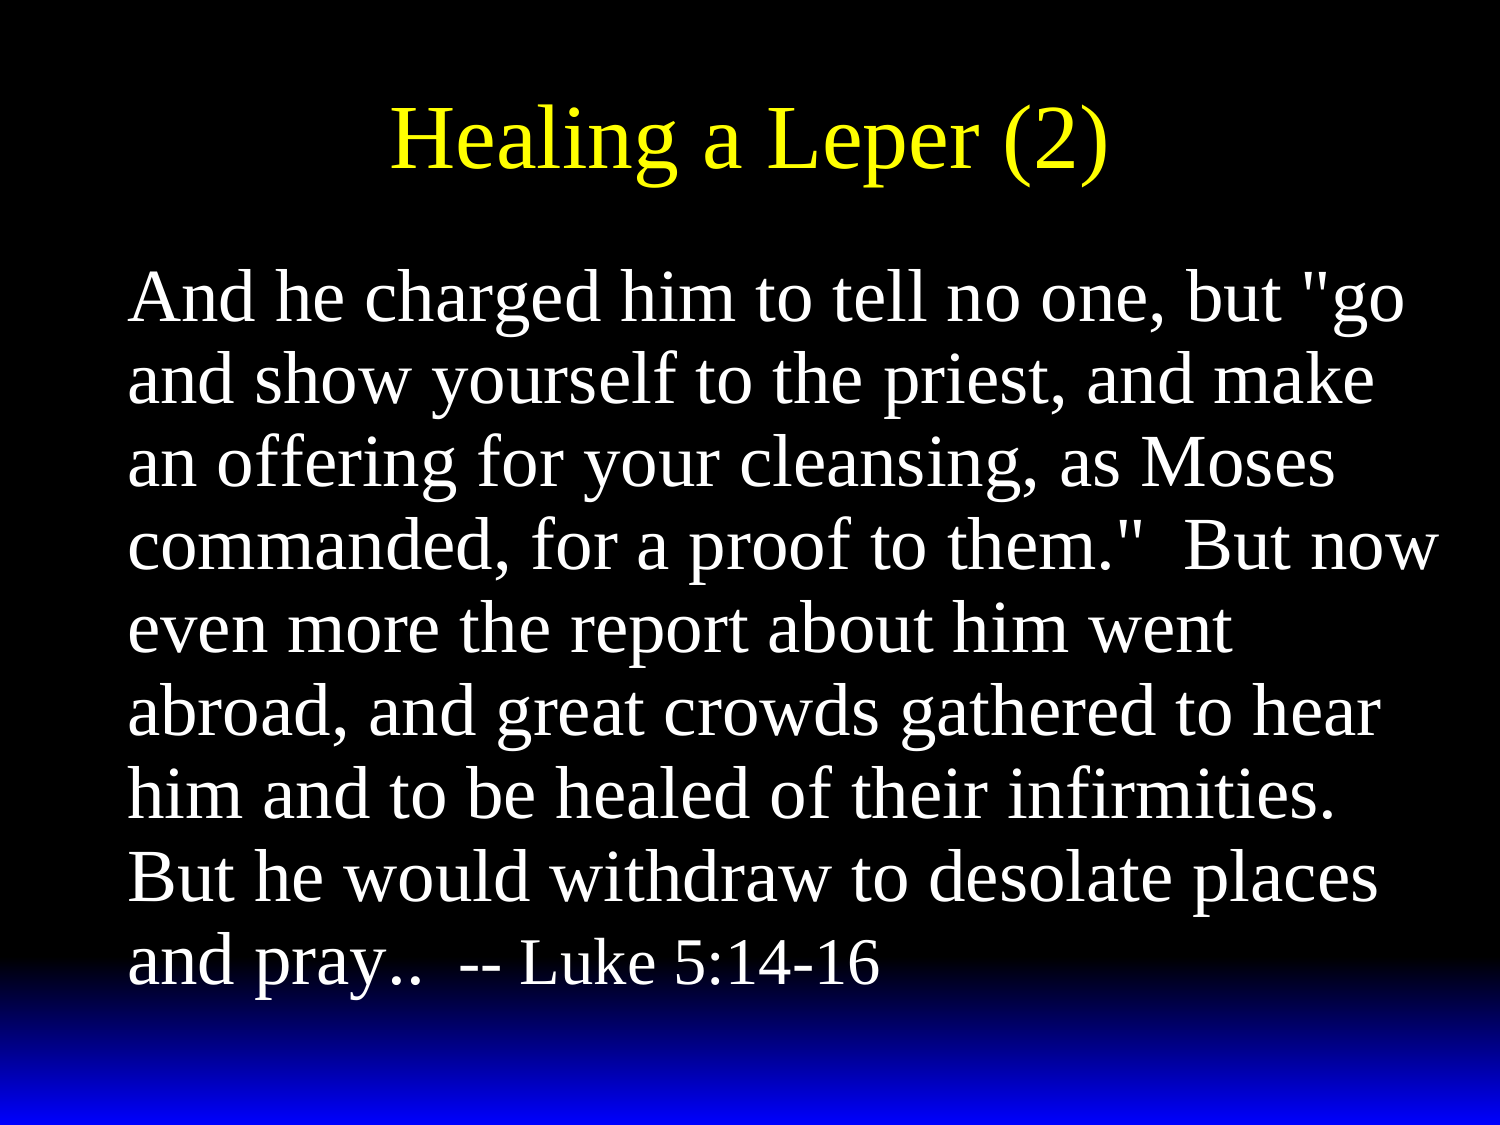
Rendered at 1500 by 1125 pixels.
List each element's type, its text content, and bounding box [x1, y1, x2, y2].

title Healing a Leper (2) [112, 37, 1388, 238]
text_box And he charged him to tell no one, but "go and show yourself to the priest, and make an offering for your cleansing, as Moses commanded, for a proof to them." But now even more the report about him went abroad, and great crowds gathered to hear him and to be healed of their infirmities. But he would withdraw to desolate places and pray.. -- Luke 5:14-16 [112, 246, 1463, 1009]
